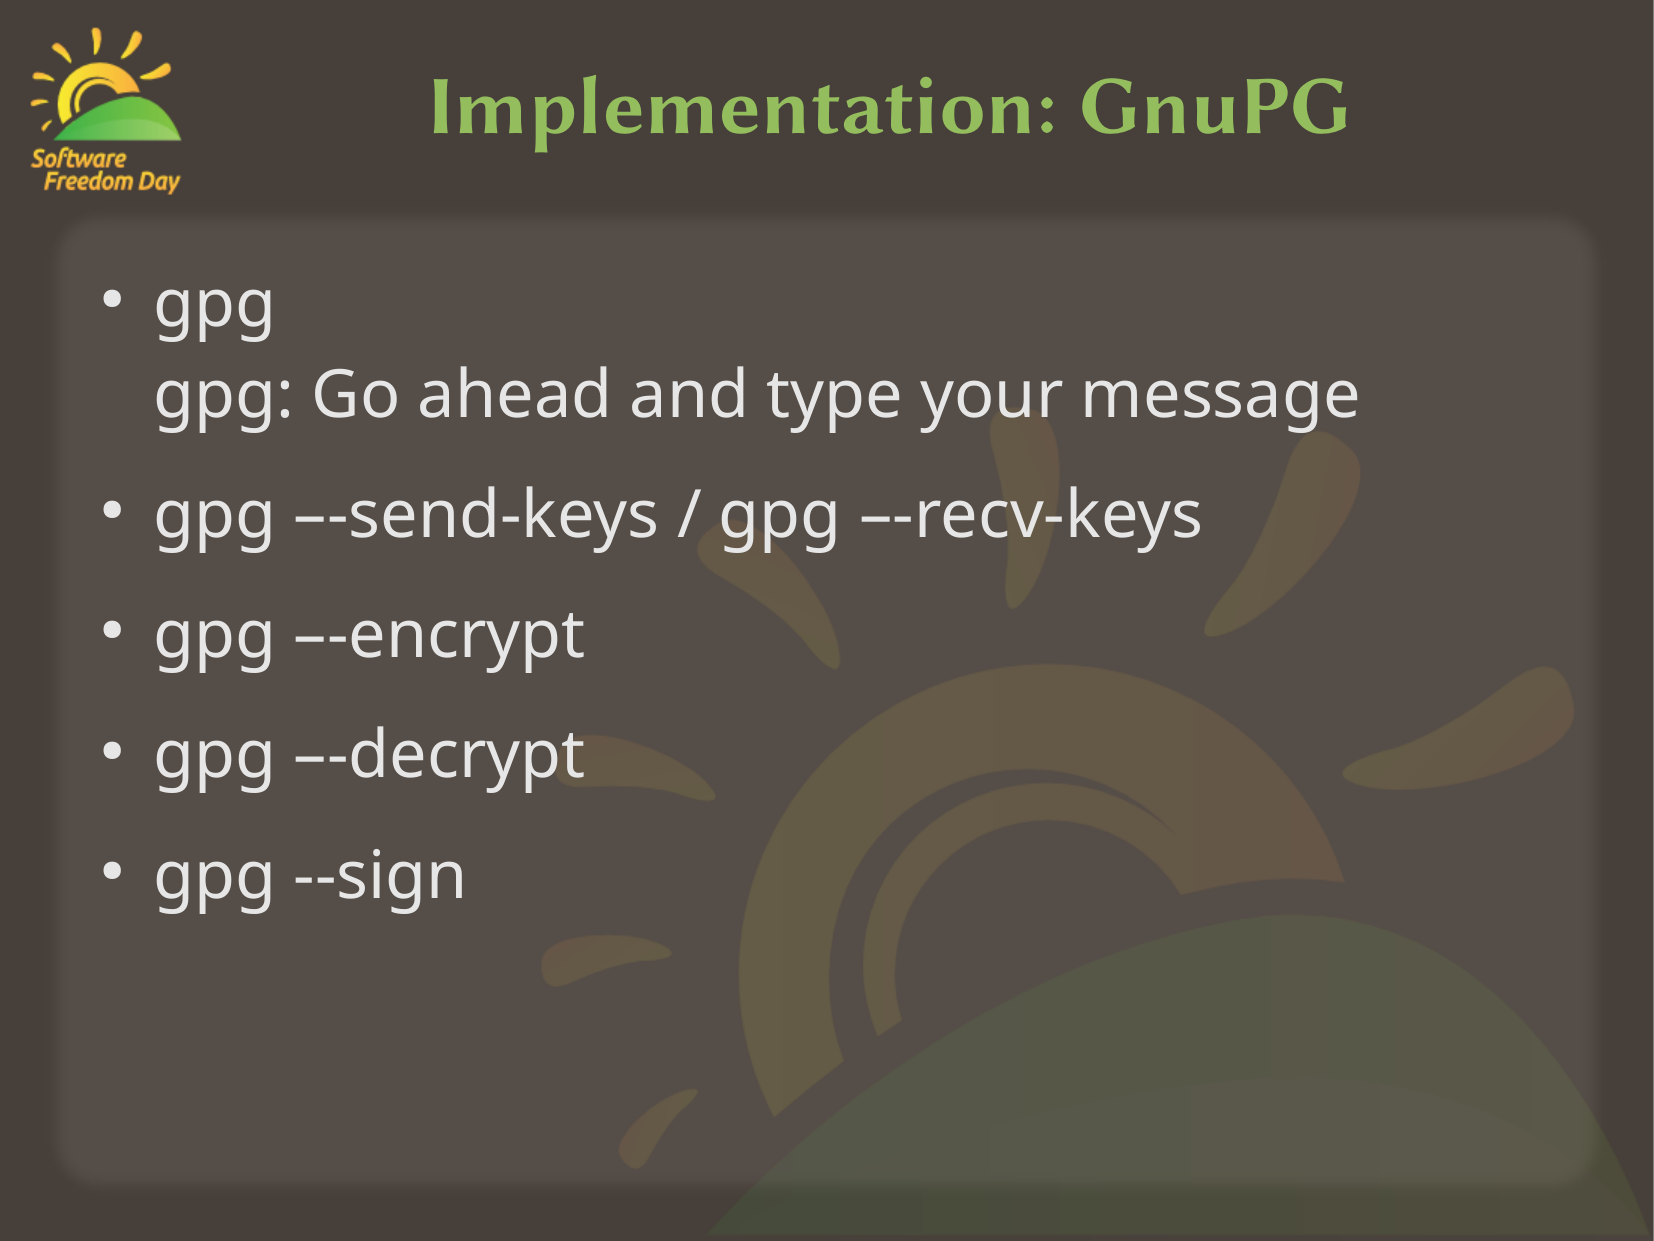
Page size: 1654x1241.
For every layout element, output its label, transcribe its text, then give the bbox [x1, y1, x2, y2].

picture [0, 0, 1654, 1241]
list gpg gpg: Go ahead and type your message gpg –-send-keys / gpg –-recv-keys gpg –-encrypt gpg –-decrypt gpg --sign [82, 255, 1571, 1141]
title Implementation: GnuPG [210, 9, 1571, 205]
